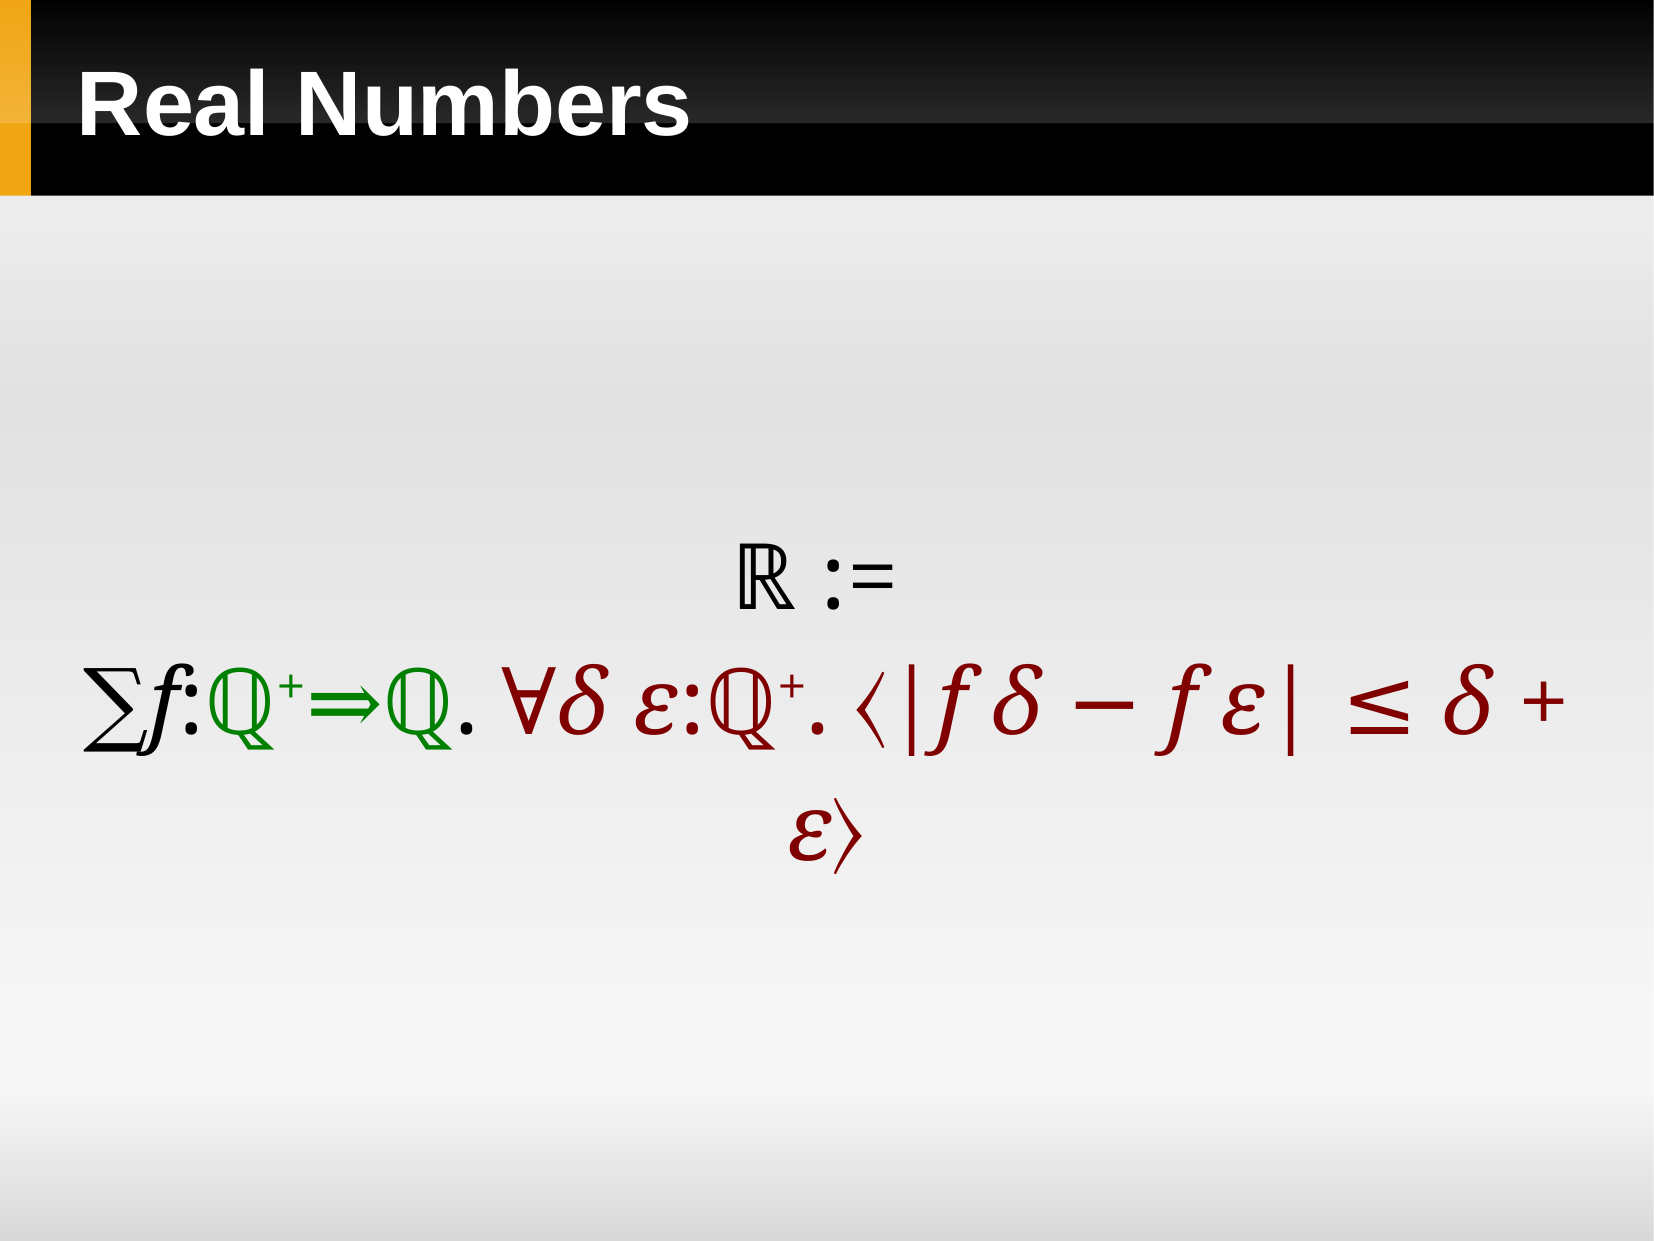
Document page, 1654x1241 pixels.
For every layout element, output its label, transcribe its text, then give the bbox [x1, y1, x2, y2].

title Real Numbers [76, 0, 1565, 208]
subtitle ℝ := ∑f:ℚ+⇒ℚ. ∀δ ε:ℚ+. 〈|f δ − f ε| ≤ δ + ε〉 [82, 297, 1571, 1102]
picture [0, 0, 1654, 1241]
